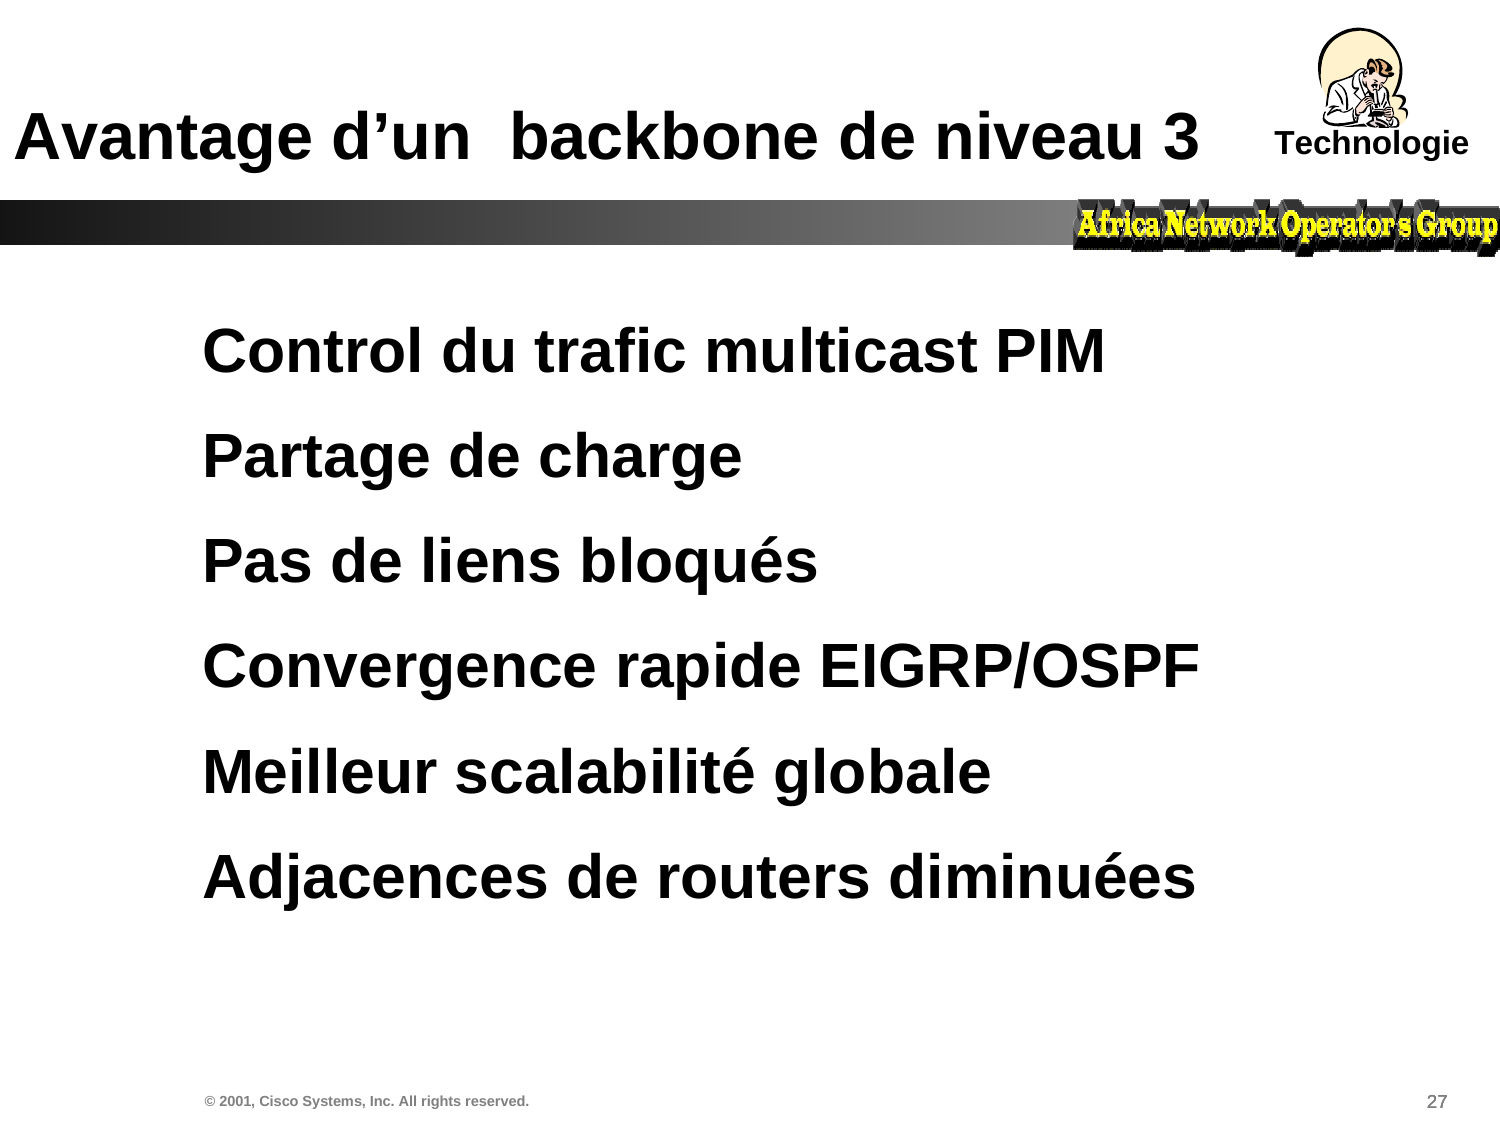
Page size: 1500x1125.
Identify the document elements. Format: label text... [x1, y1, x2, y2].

text_box Technologie [1262, 118, 1483, 168]
title Avantage d’un backbone de niveau 3 [0, 41, 1251, 180]
picture [1317, 26, 1409, 118]
list Control du trafic multicast PIM Partage de charge Pas de liens bloqués Convergence rapide EIGRP/OSPF Meilleur scalabilité globale Adjacences de routers diminuées [74, 297, 1424, 934]
picture [1070, 180, 1500, 275]
